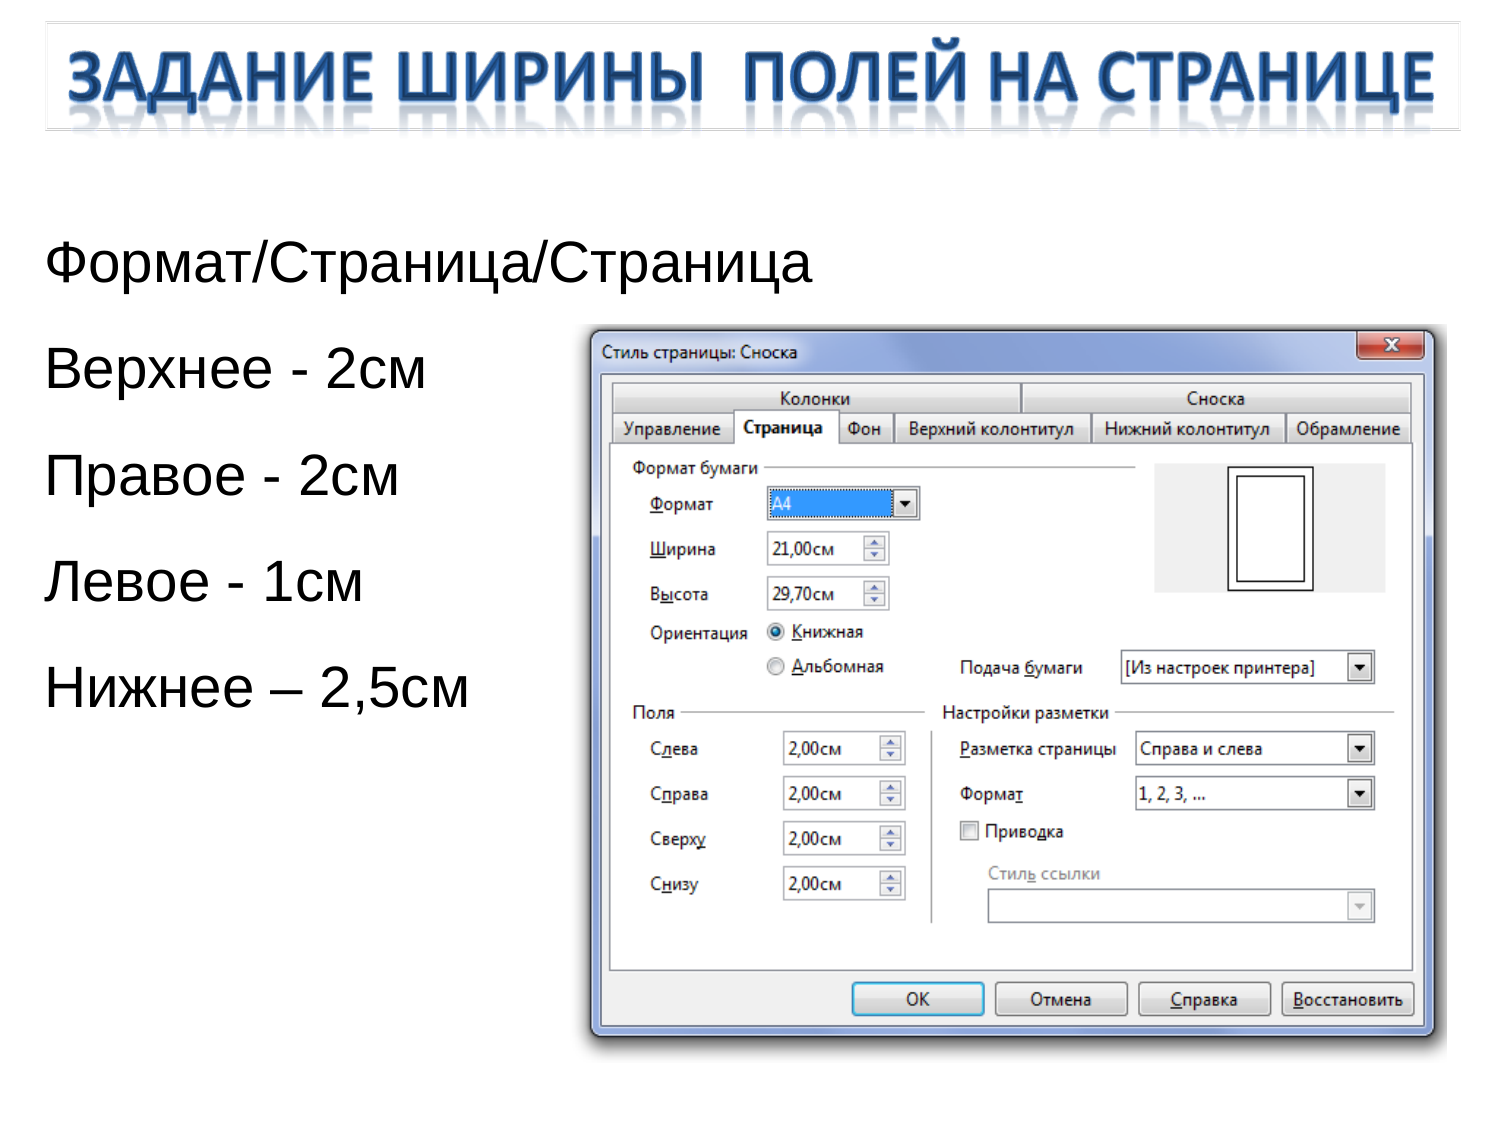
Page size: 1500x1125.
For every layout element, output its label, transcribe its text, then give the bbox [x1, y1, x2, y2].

picture [16, 5, 1488, 203]
text_box Формат/Страница/Страница Верхнее - 2см Правое - 2см Левое - 1см Нижнее – 2,5см [29, 216, 874, 728]
picture [561, 324, 1447, 1063]
